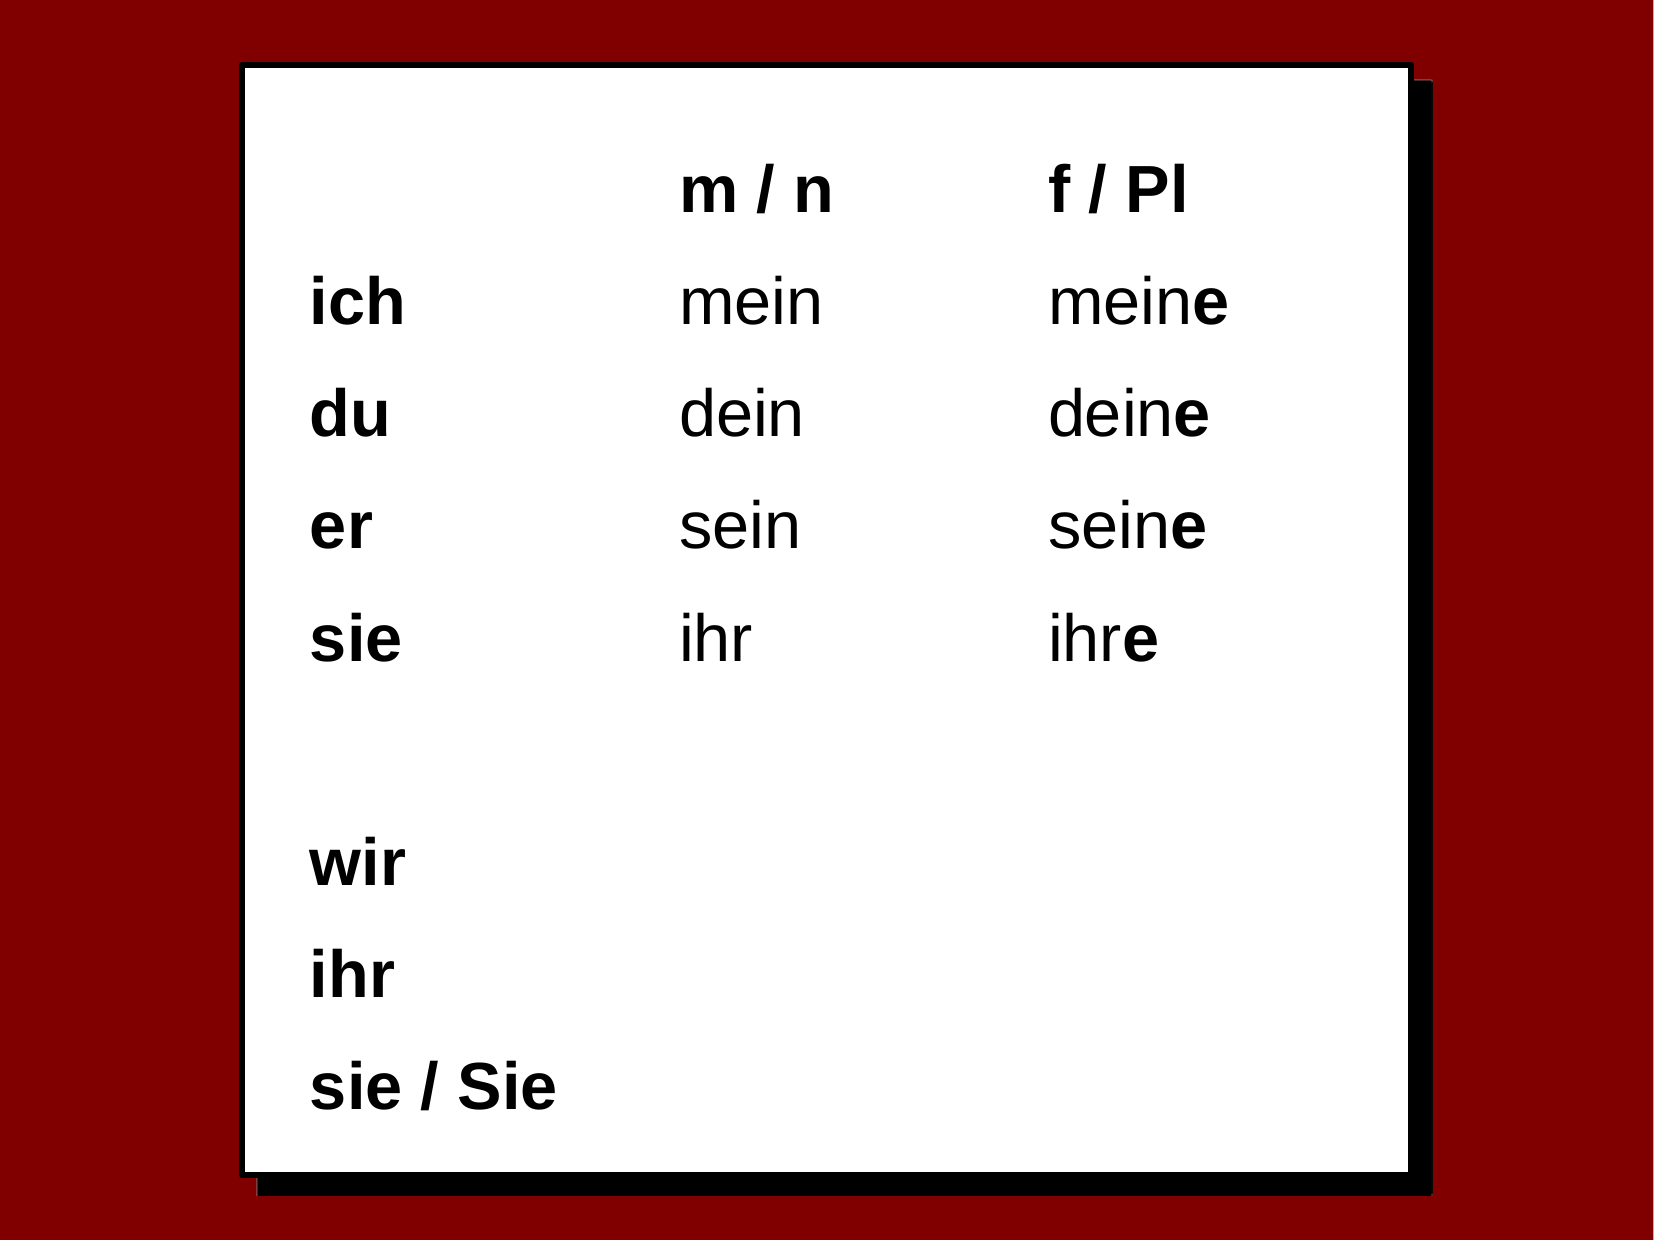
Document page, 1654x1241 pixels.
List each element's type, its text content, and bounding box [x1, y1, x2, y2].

text_box m / n f / Pl ich mein meine du dein deine er sein seine sie ihr ihre wir ihr sie / Sie [295, 107, 1382, 1133]
text_box [242, 64, 1412, 1176]
